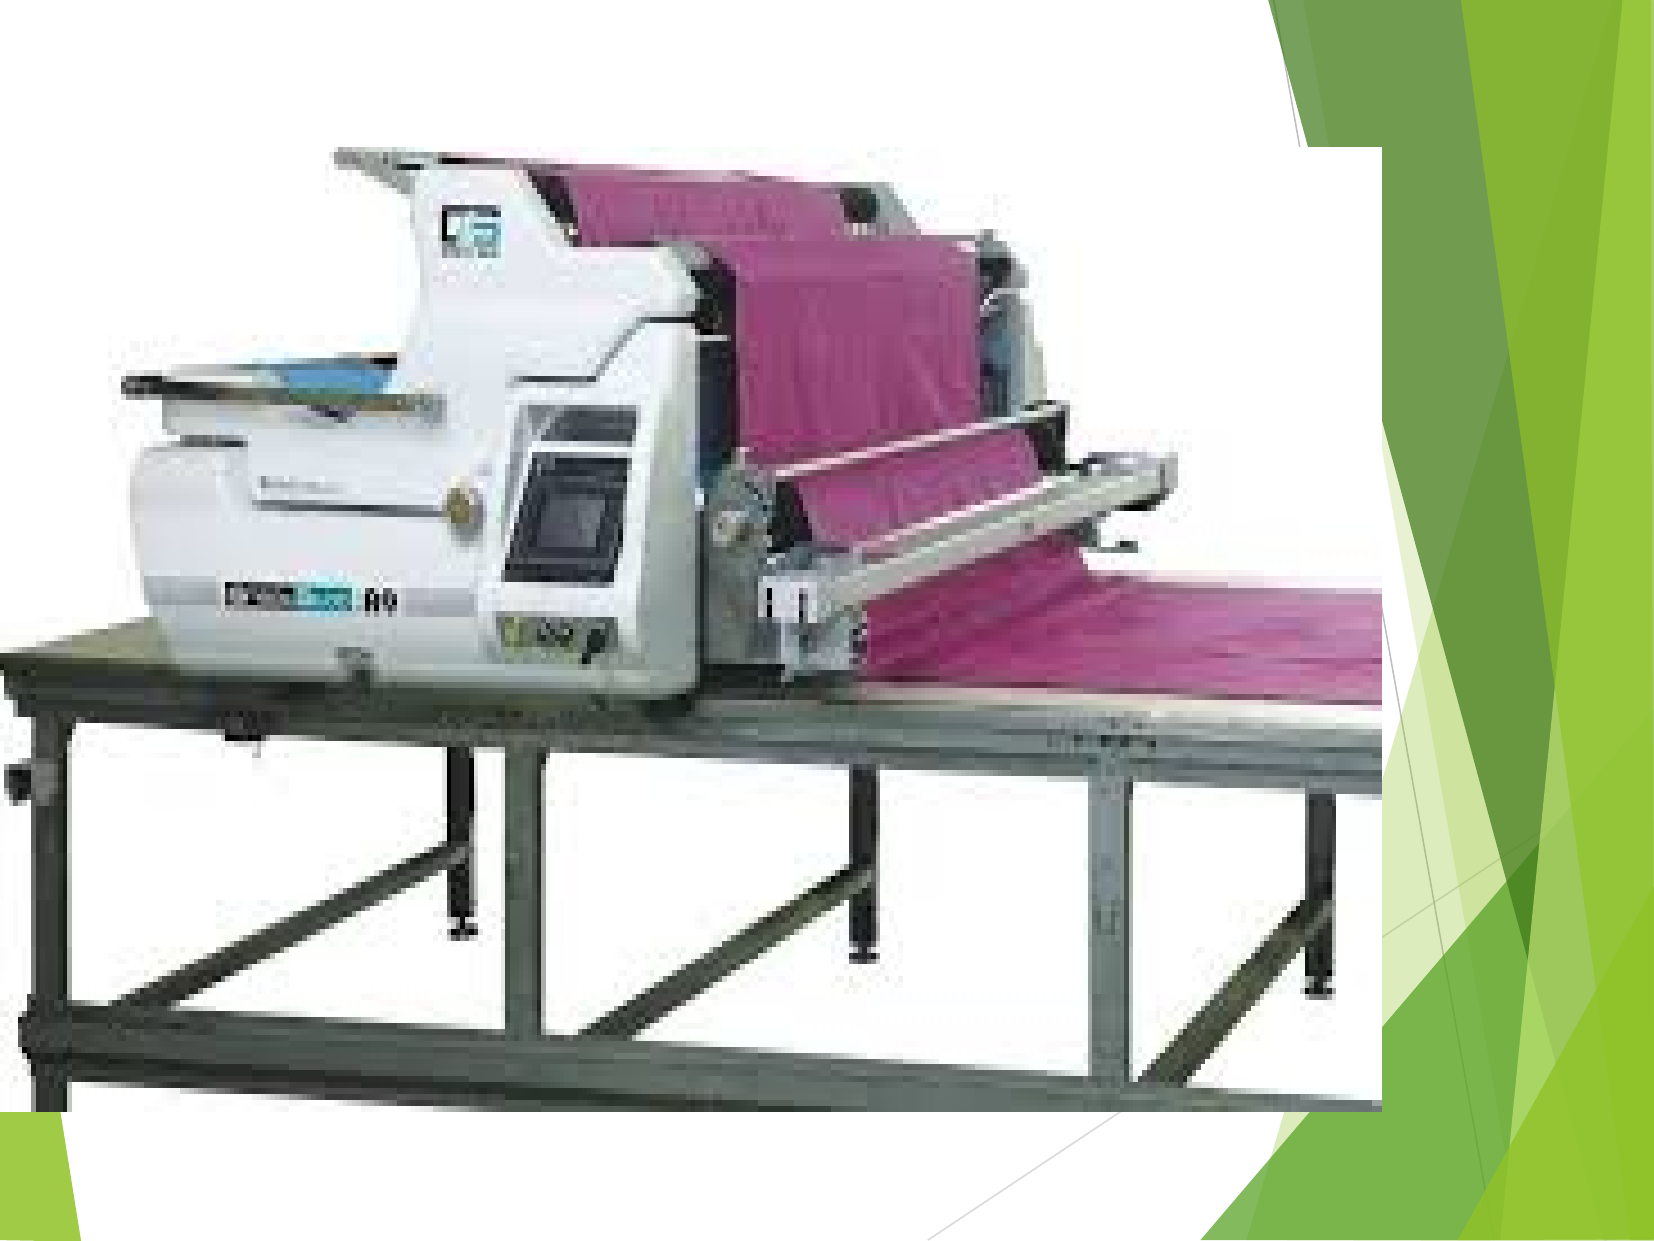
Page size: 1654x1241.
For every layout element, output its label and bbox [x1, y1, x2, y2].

picture [0, 147, 1382, 1112]
